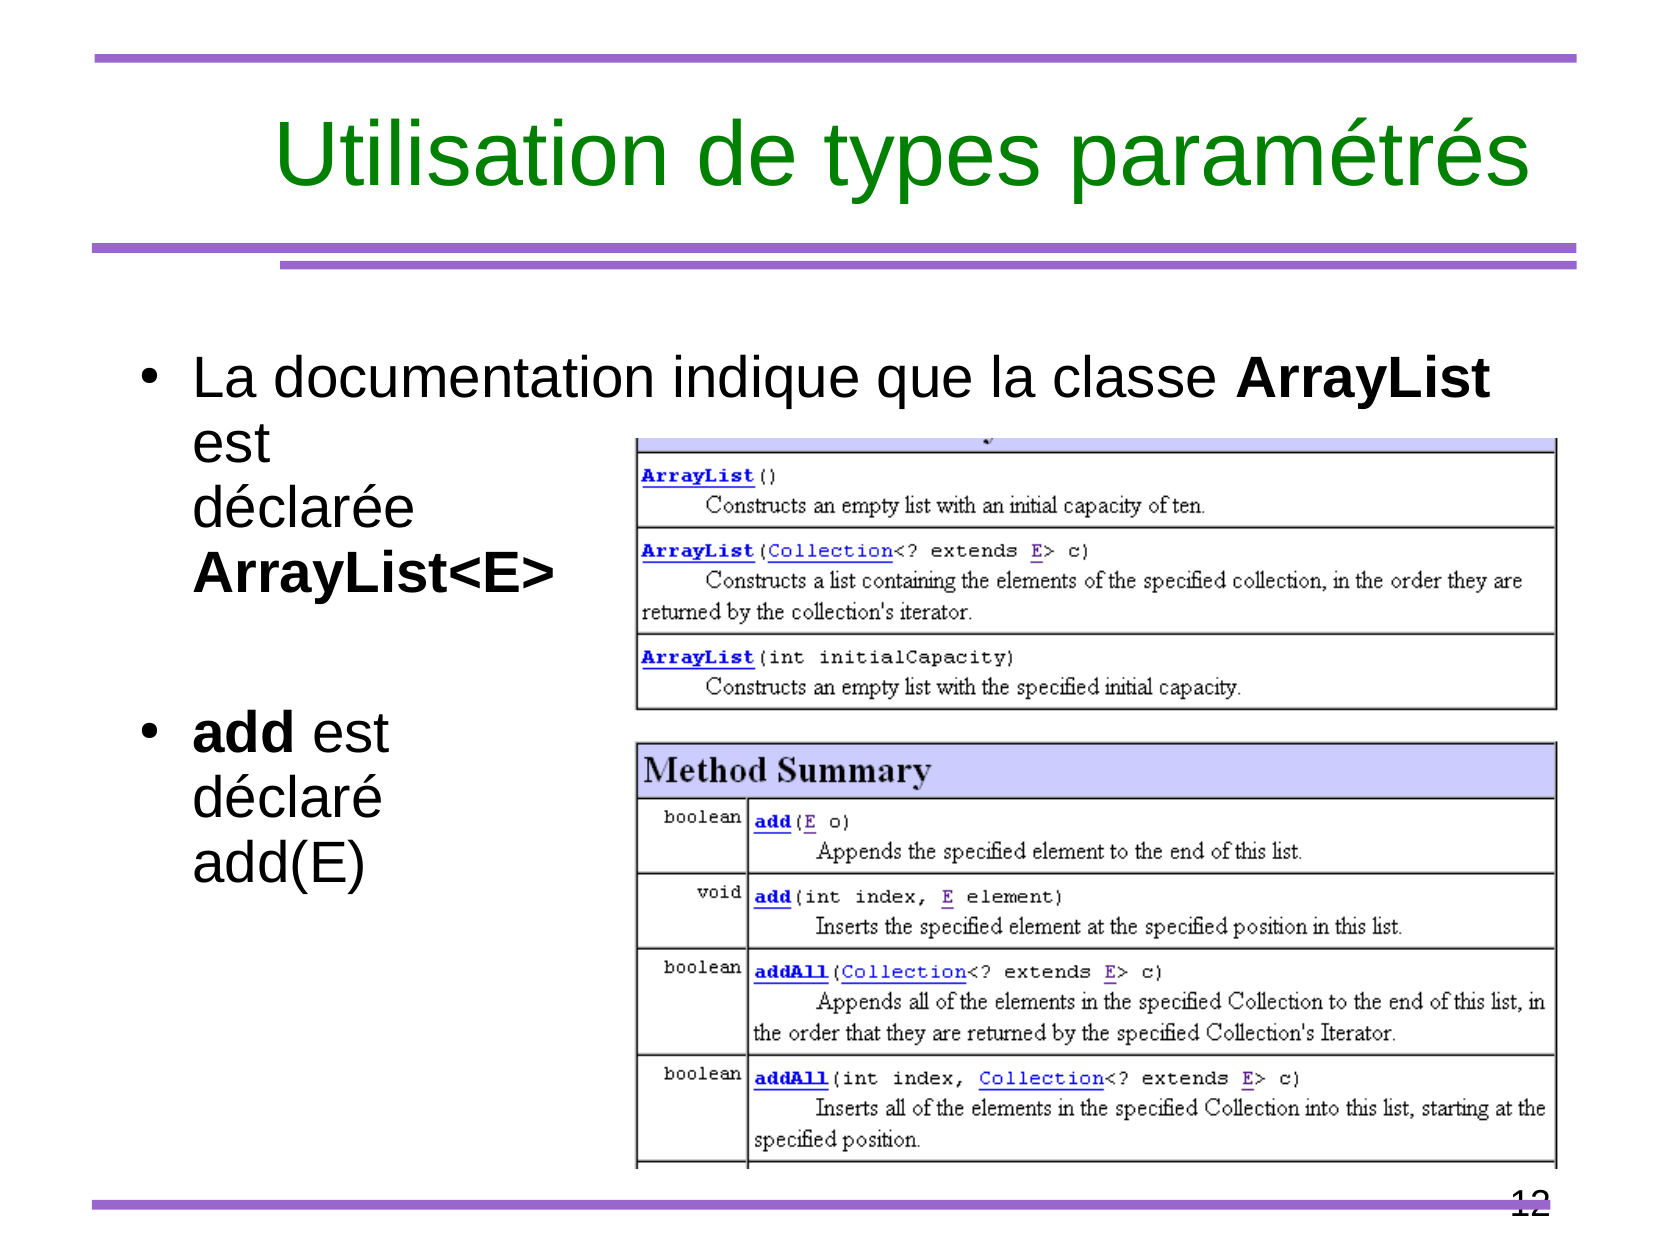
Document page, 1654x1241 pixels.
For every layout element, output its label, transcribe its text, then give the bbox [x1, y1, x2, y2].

title Utilisation de types paramétrés [121, 49, 1534, 257]
chart [632, 439, 1567, 1169]
list La documentation indique que la classe ArrayList est déclarée ArrayList<E> add est déclaré add(E) [121, 344, 1534, 1127]
